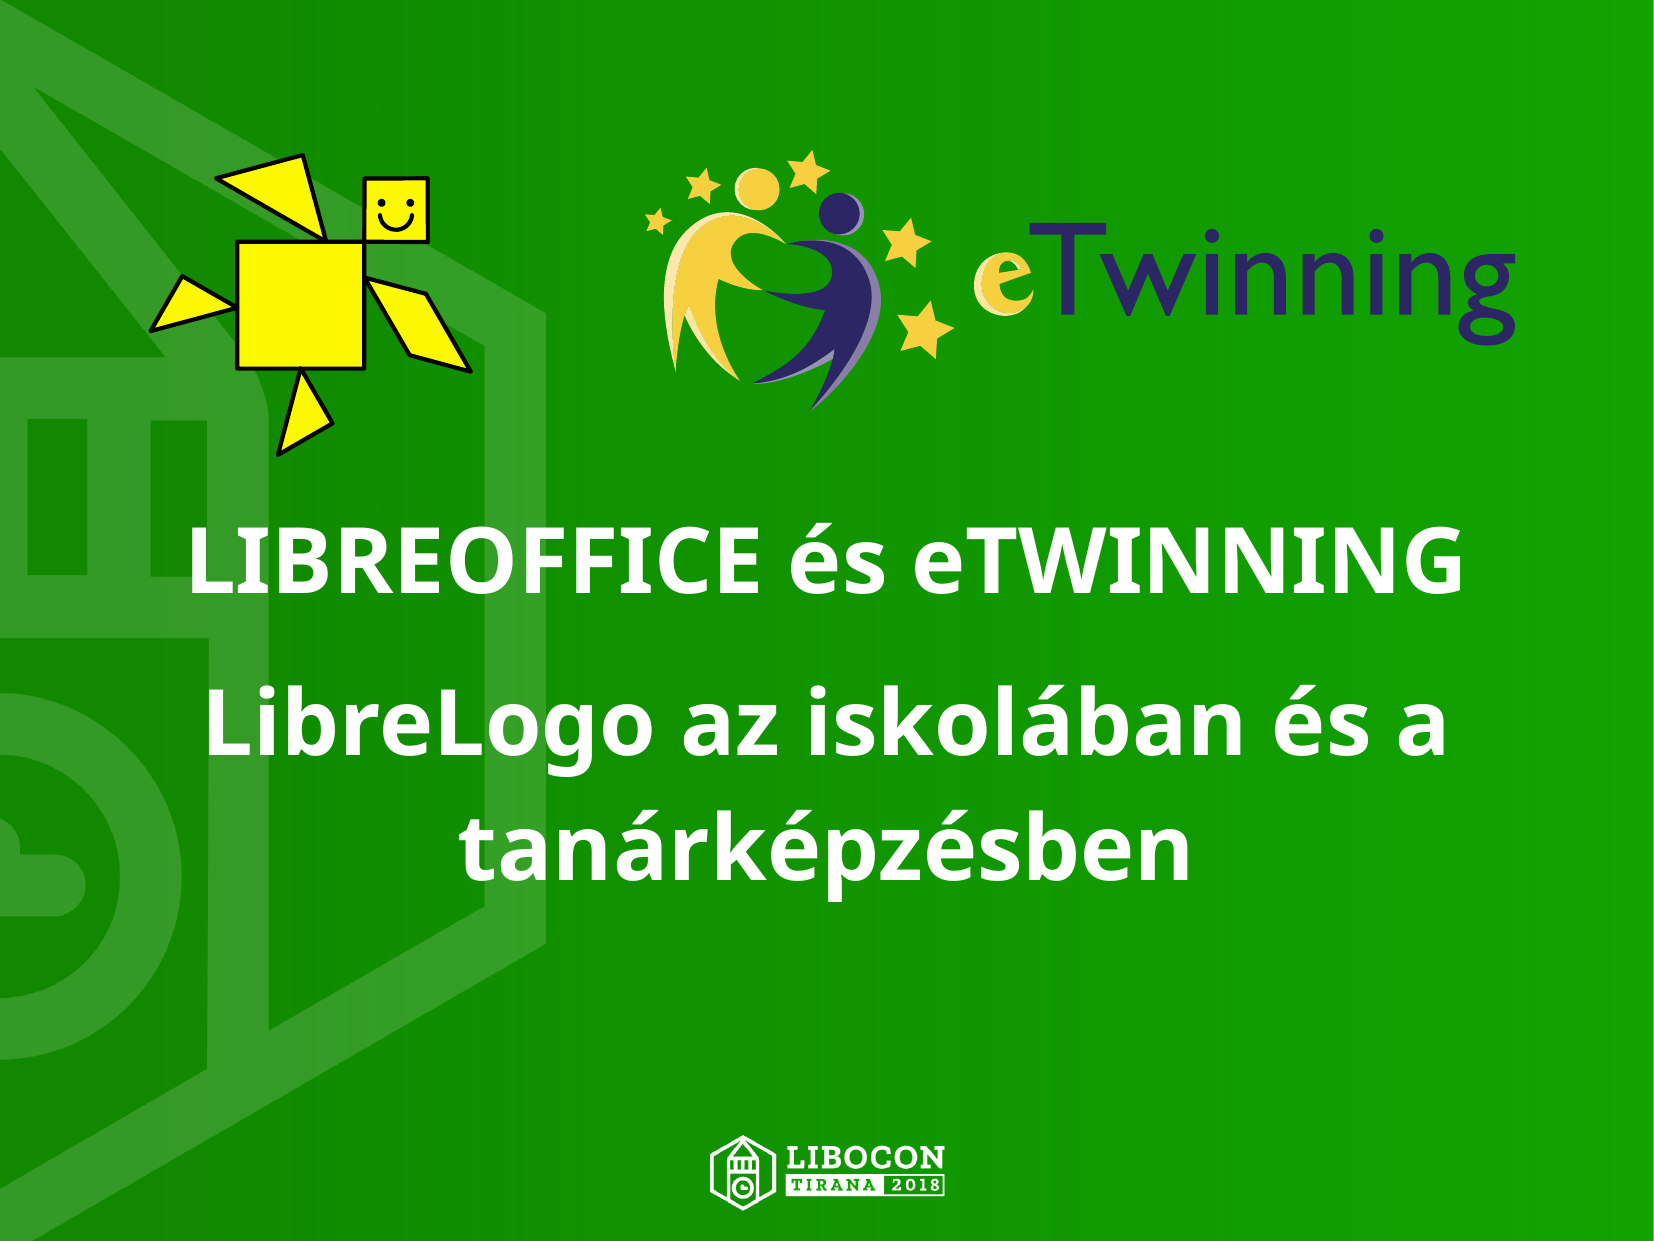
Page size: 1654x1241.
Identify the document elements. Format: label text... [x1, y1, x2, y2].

title LIBREOFFICE és eTWINNING [63, 401, 1590, 501]
picture [0, 0, 1654, 1241]
text_box [150, 155, 471, 455]
title LibreLogo az iskolában és a tanárképzésben [63, 501, 1590, 939]
